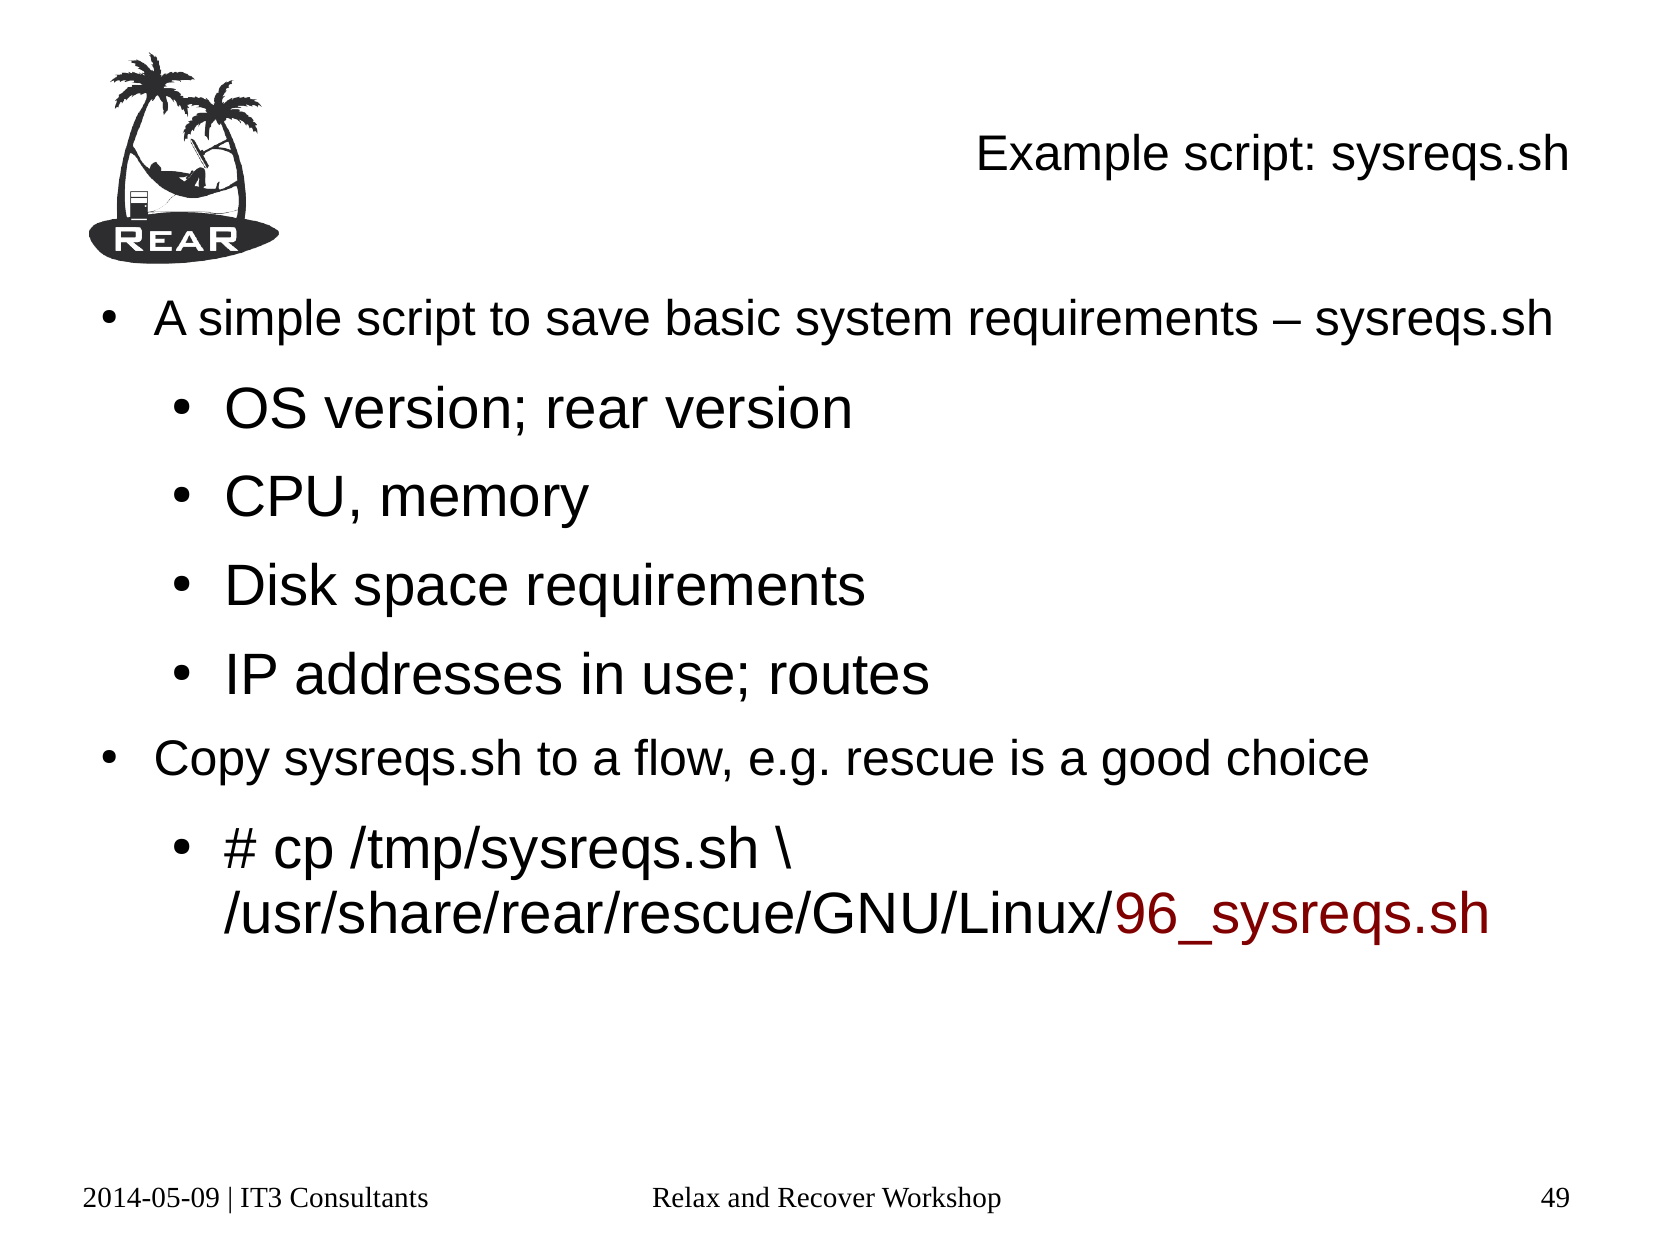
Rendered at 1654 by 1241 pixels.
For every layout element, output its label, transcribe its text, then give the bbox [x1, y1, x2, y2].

title Example script: sysreqs.sh [295, 49, 1571, 257]
picture [88, 52, 279, 266]
list A simple script to save basic system requirements – sysreqs.sh OS version; rear version CPU, memory Disk space requirements IP addresses in use; routes Copy sysreqs.sh to a flow, e.g. rescue is a good choice # cp /tmp/sysreqs.sh \ /usr/share/rear/rescue/GNU/Linux/96_sysreqs.sh [82, 290, 1571, 1152]
